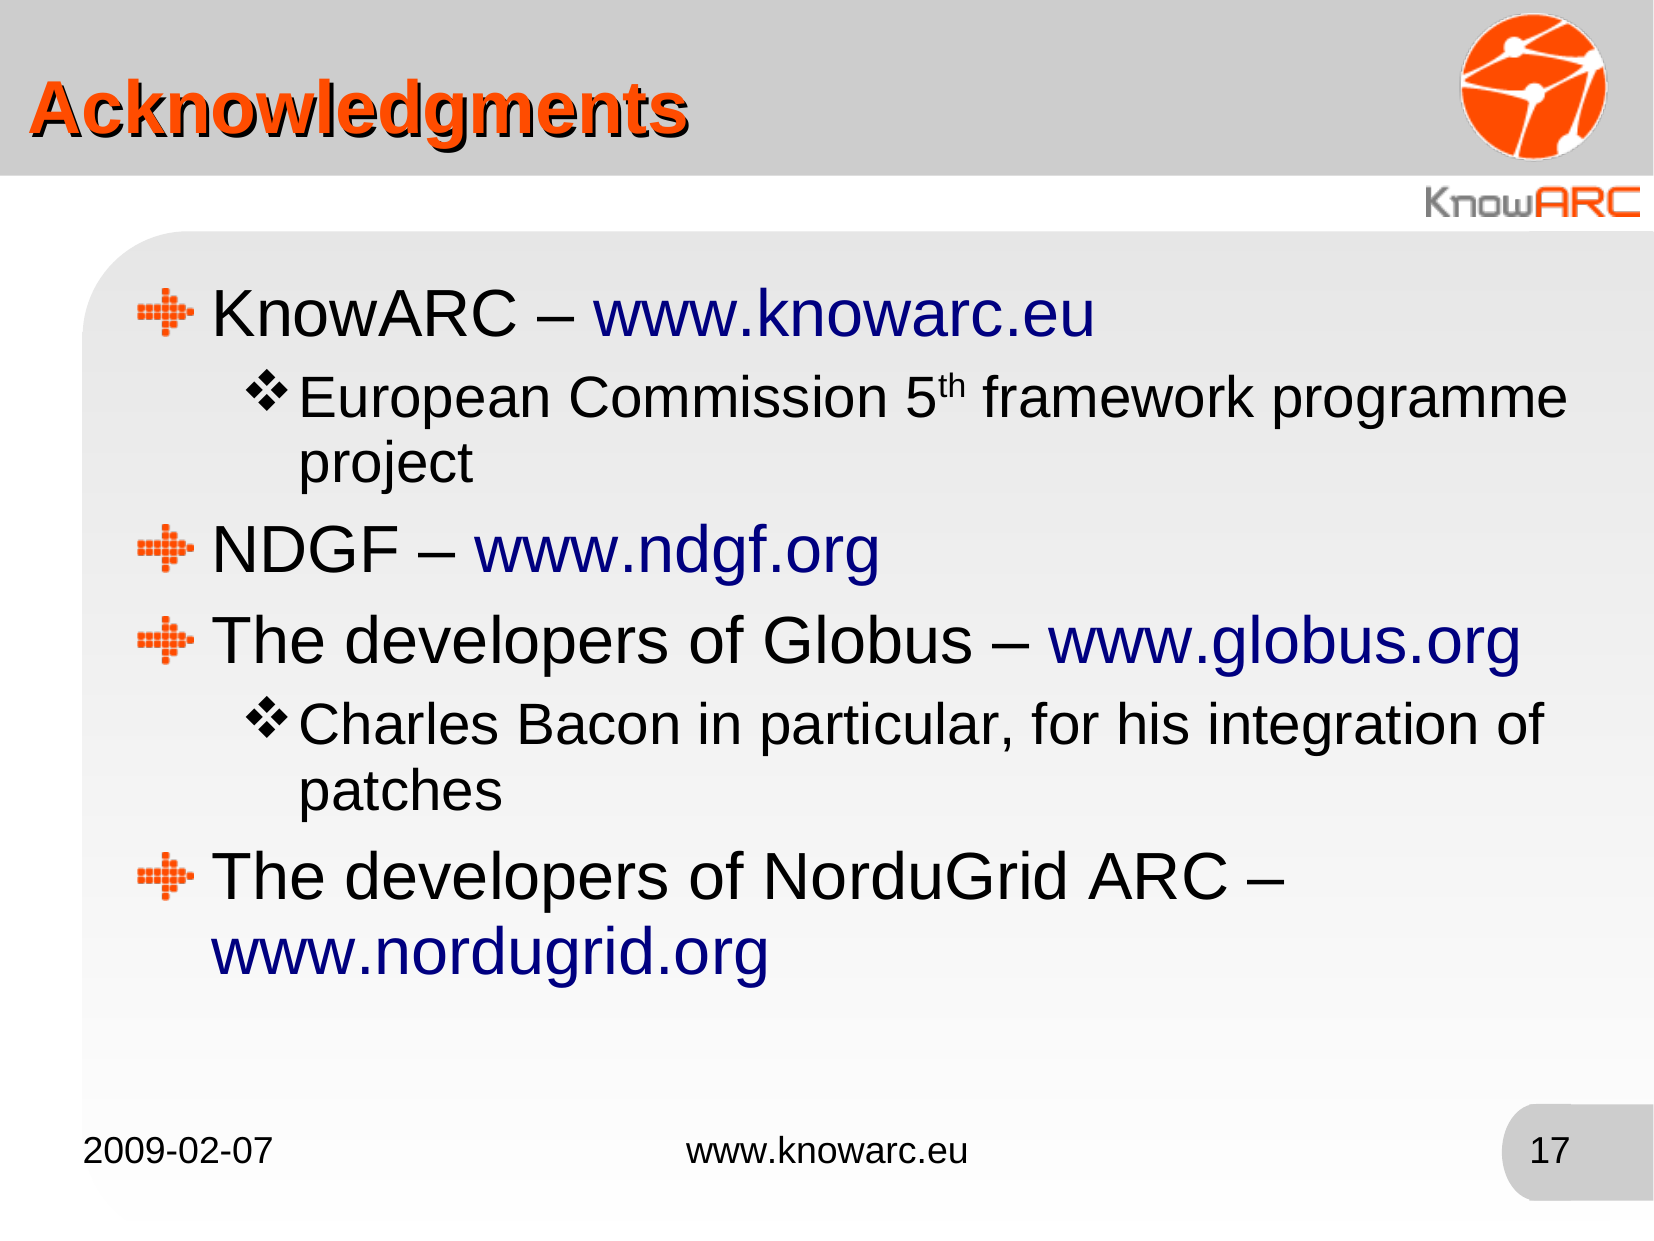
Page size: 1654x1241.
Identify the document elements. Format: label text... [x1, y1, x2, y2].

title Acknowledgments [27, 0, 1365, 216]
list KnowARC – www.knowarc.eu European Commission 5th framework programme project NDGF – www.ndgf.org The developers of Globus – www.globus.org Charles Bacon in particular, for his integration of patches The developers of NorduGrid ARC – www.nordugrid.org [137, 275, 1571, 1108]
picture [1426, 13, 1640, 217]
